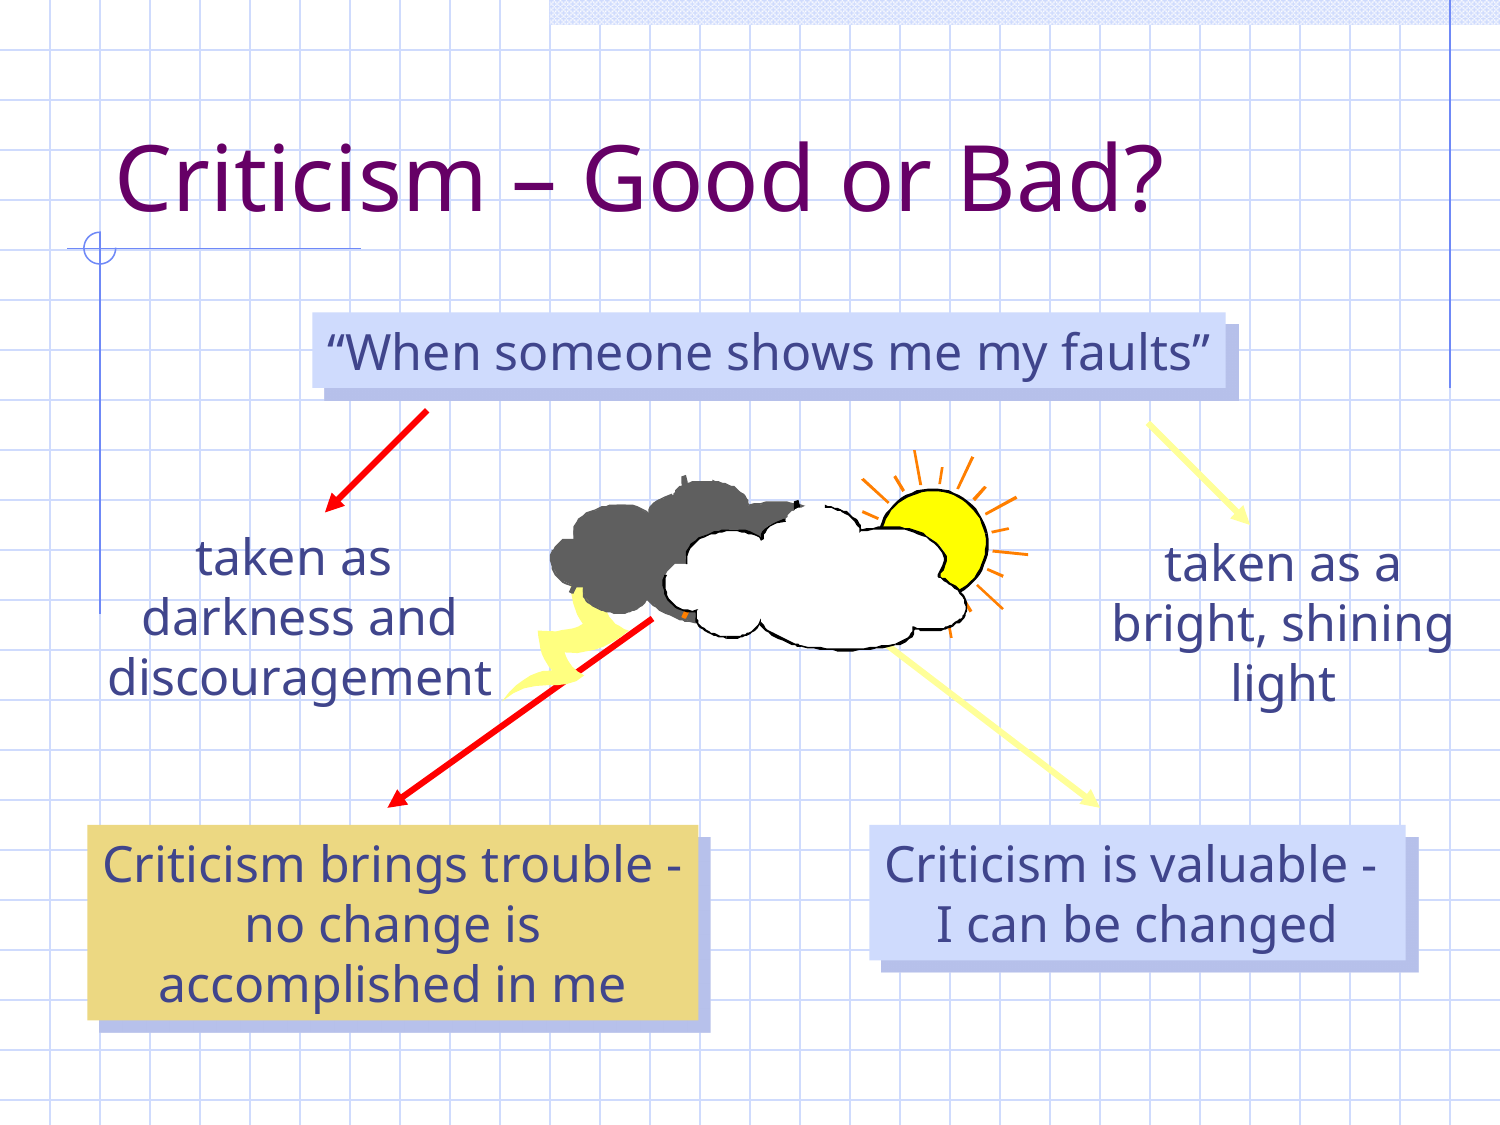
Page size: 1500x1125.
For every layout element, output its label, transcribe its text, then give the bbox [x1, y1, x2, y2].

text_box Criticism brings trouble - no change is accomplished in me [87, 824, 699, 1021]
text_box [972, 485, 987, 502]
text_box [991, 527, 1010, 534]
text_box [893, 475, 906, 493]
text_box [913, 450, 923, 486]
text_box “When someone shows me my faults” [312, 312, 1226, 388]
text_box [992, 549, 1029, 557]
text_box taken as darkness and discouragement [92, 517, 508, 714]
text_box [860, 477, 890, 504]
text_box [508, 474, 989, 698]
text_box [861, 510, 879, 520]
picture [1451, 0, 1500, 25]
text_box [984, 495, 1018, 516]
text_box [956, 456, 975, 490]
text_box taken as a bright, shining light [1096, 523, 1471, 720]
picture [549, 0, 1449, 25]
text_box [986, 567, 1004, 578]
title Criticism – Good or Bad? [99, 49, 1375, 238]
text_box [976, 584, 1004, 611]
text_box [938, 467, 944, 485]
text_box Criticism is valuable - I can be changed [869, 824, 1406, 961]
